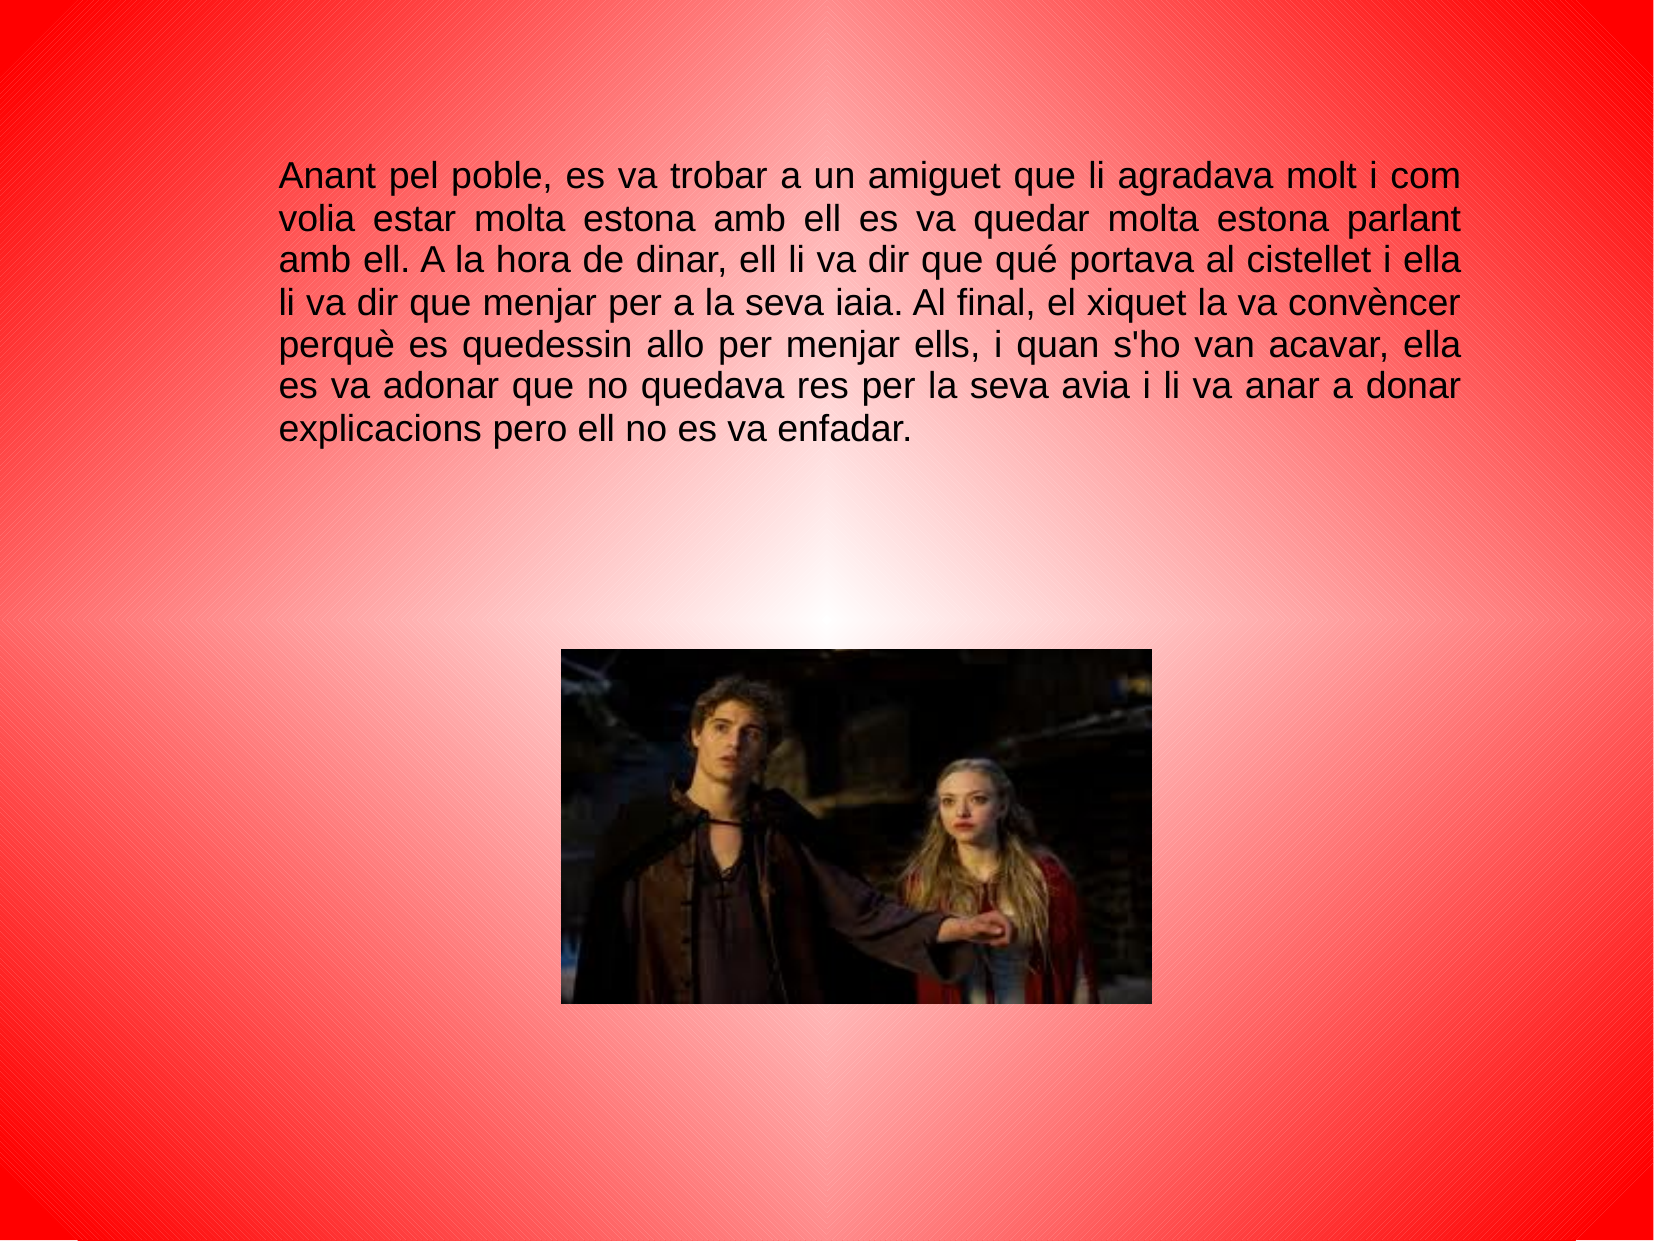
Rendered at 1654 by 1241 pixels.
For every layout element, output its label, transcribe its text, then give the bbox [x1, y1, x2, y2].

picture [561, 649, 1152, 1004]
text_box Anant pel poble, es va trobar a un amiguet que li agradava molt i com volia estar molta estona amb ell es va quedar molta estona parlant amb ell. A la hora de dinar, ell li va dir que qué portava al cistellet i ella li va dir que menjar per a la seva iaia. Al final, el xiquet la va convèncer perquè es quedessin allo per menjar ells, i quan s'ho van acavar, ella es va adonar que no quedava res per la seva avia i li va anar a donar explicacions pero ell no es va enfadar. [263, 147, 1477, 457]
